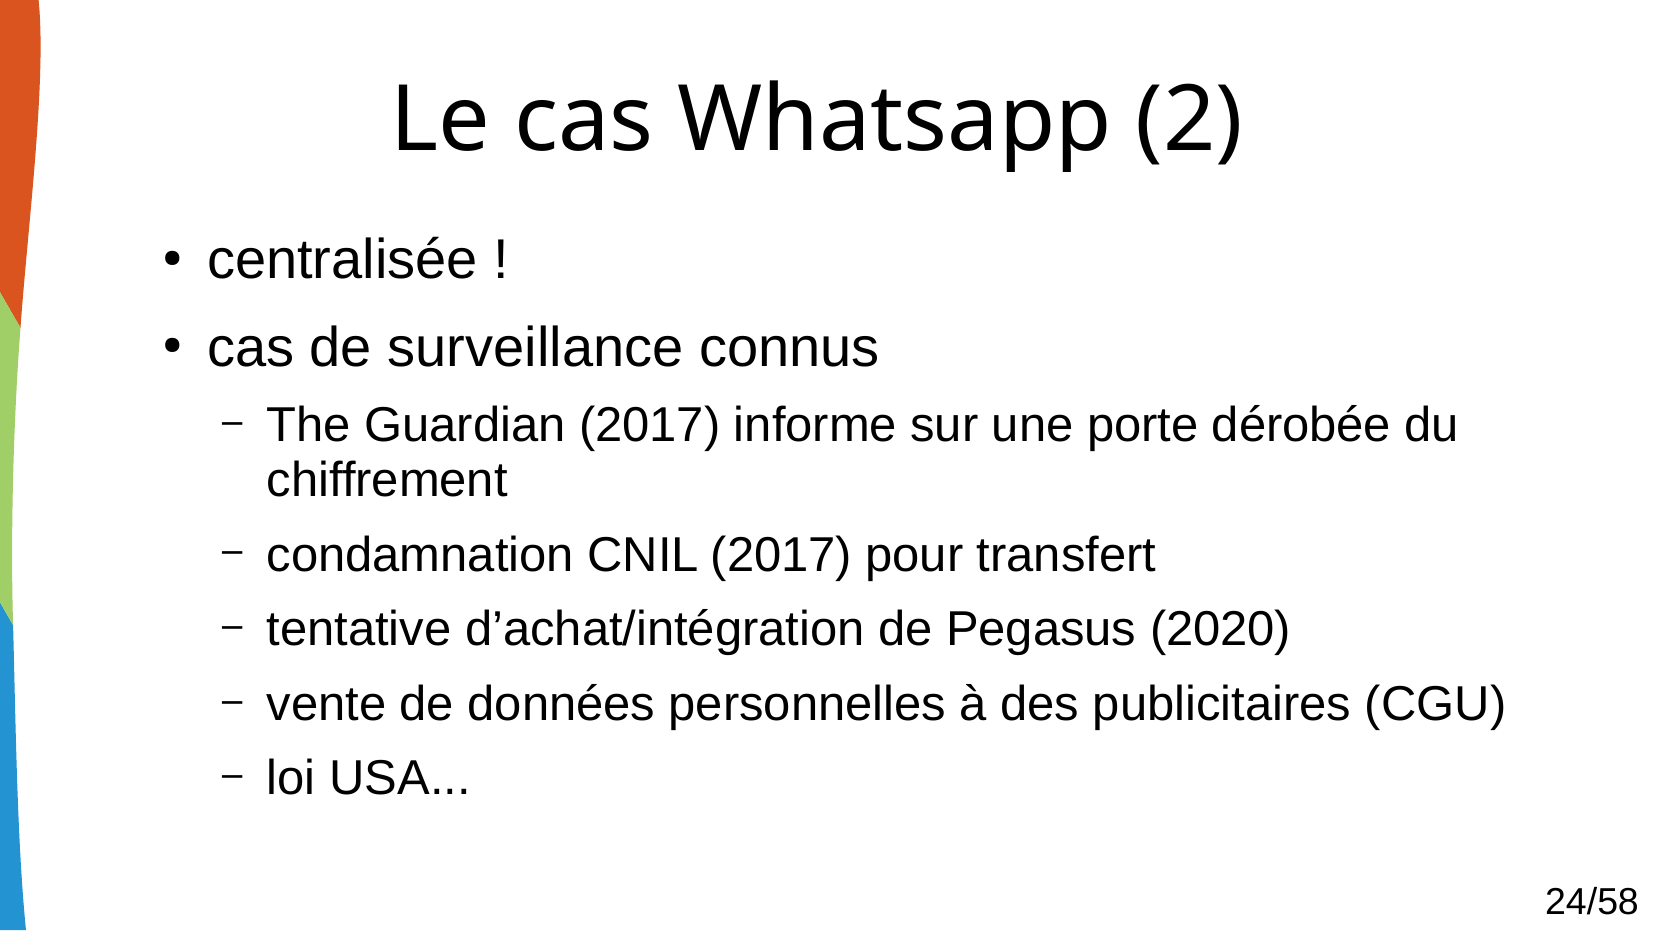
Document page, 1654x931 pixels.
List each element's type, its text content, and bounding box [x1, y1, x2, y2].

list centralisée ! cas de surveillance connus The Guardian (2017) informe sur une porte dérobée du chiffrement condamnation CNIL (2017) pour transfert tentative d’achat/intégration de Pegasus (2020) vente de données personnelles à des publicitaires (CGU) loi USA... [147, 228, 1512, 857]
title Le cas Whatsapp (2) [104, 37, 1530, 193]
